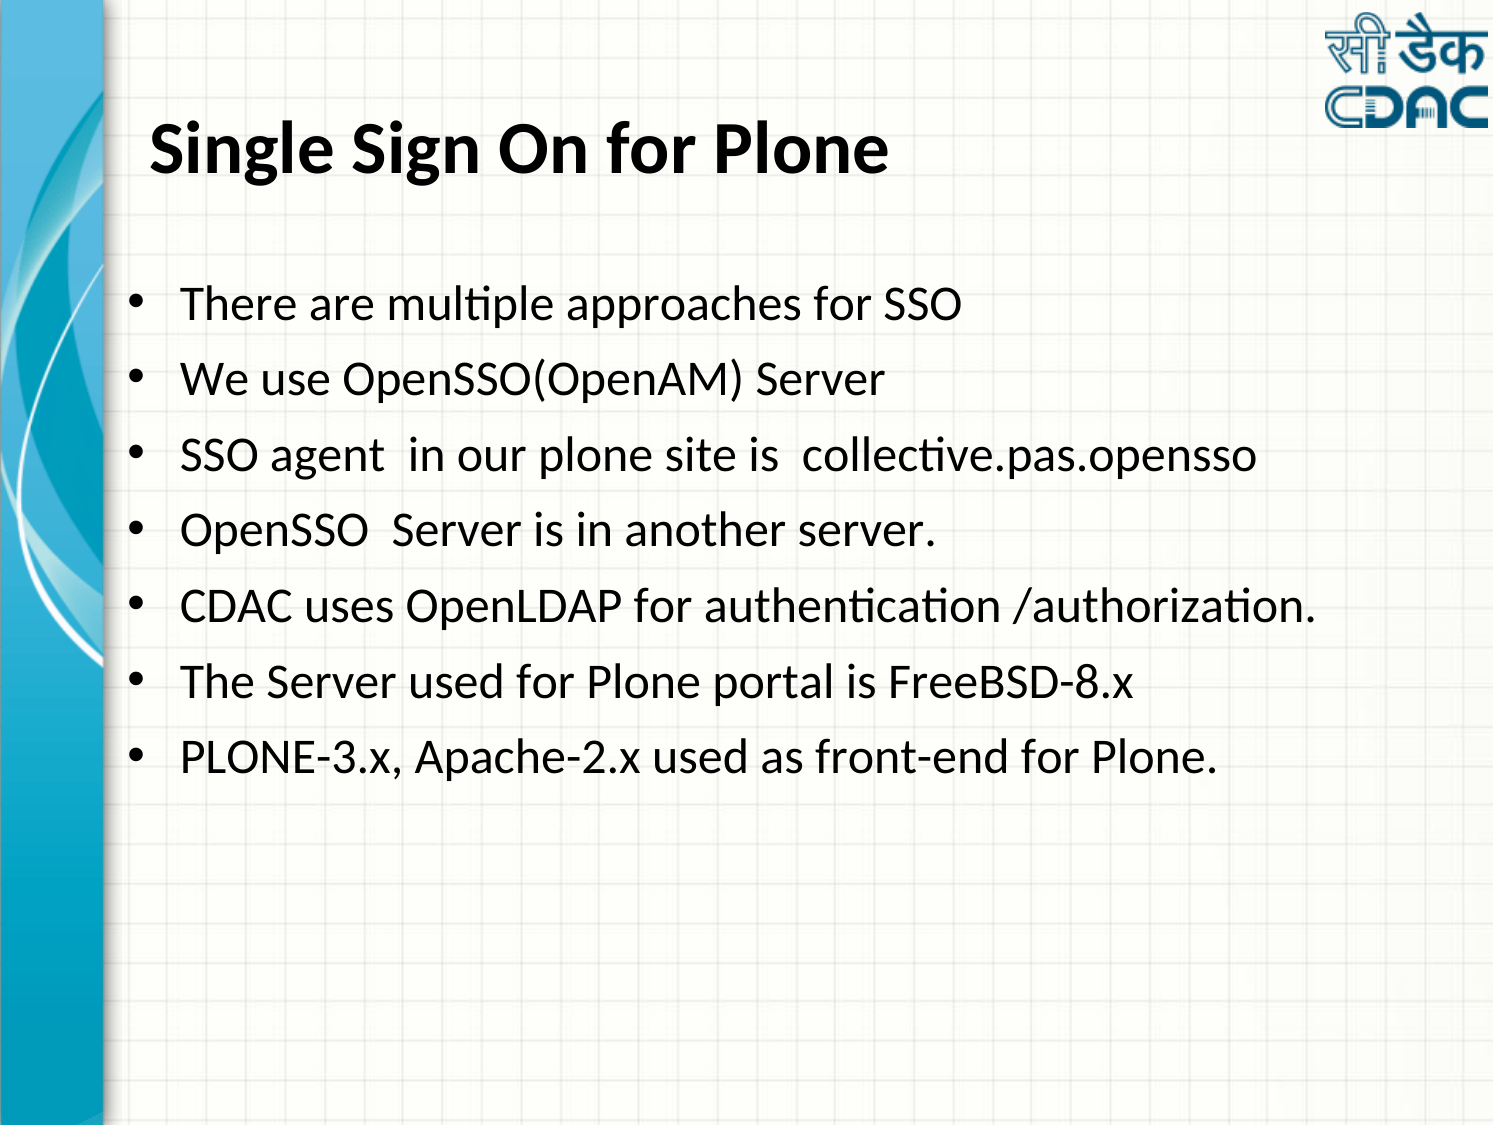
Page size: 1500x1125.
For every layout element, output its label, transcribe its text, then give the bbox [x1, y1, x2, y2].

text_box Single Sign On for Plone [117, 49, 1468, 238]
picture [0, 0, 1493, 1125]
text_box There are multiple approaches for SSO We use OpenSSO(OpenAM) Server SSO agent in our plone site is collective.pas.opensso OpenSSO Server is in another server. CDAC uses OpenLDAP for authentication /authorization. The Server used for Plone portal is FreeBSD-8.x PLONE-3.x, Apache-2.x used as front-end for Plone. [112, 262, 1463, 1005]
